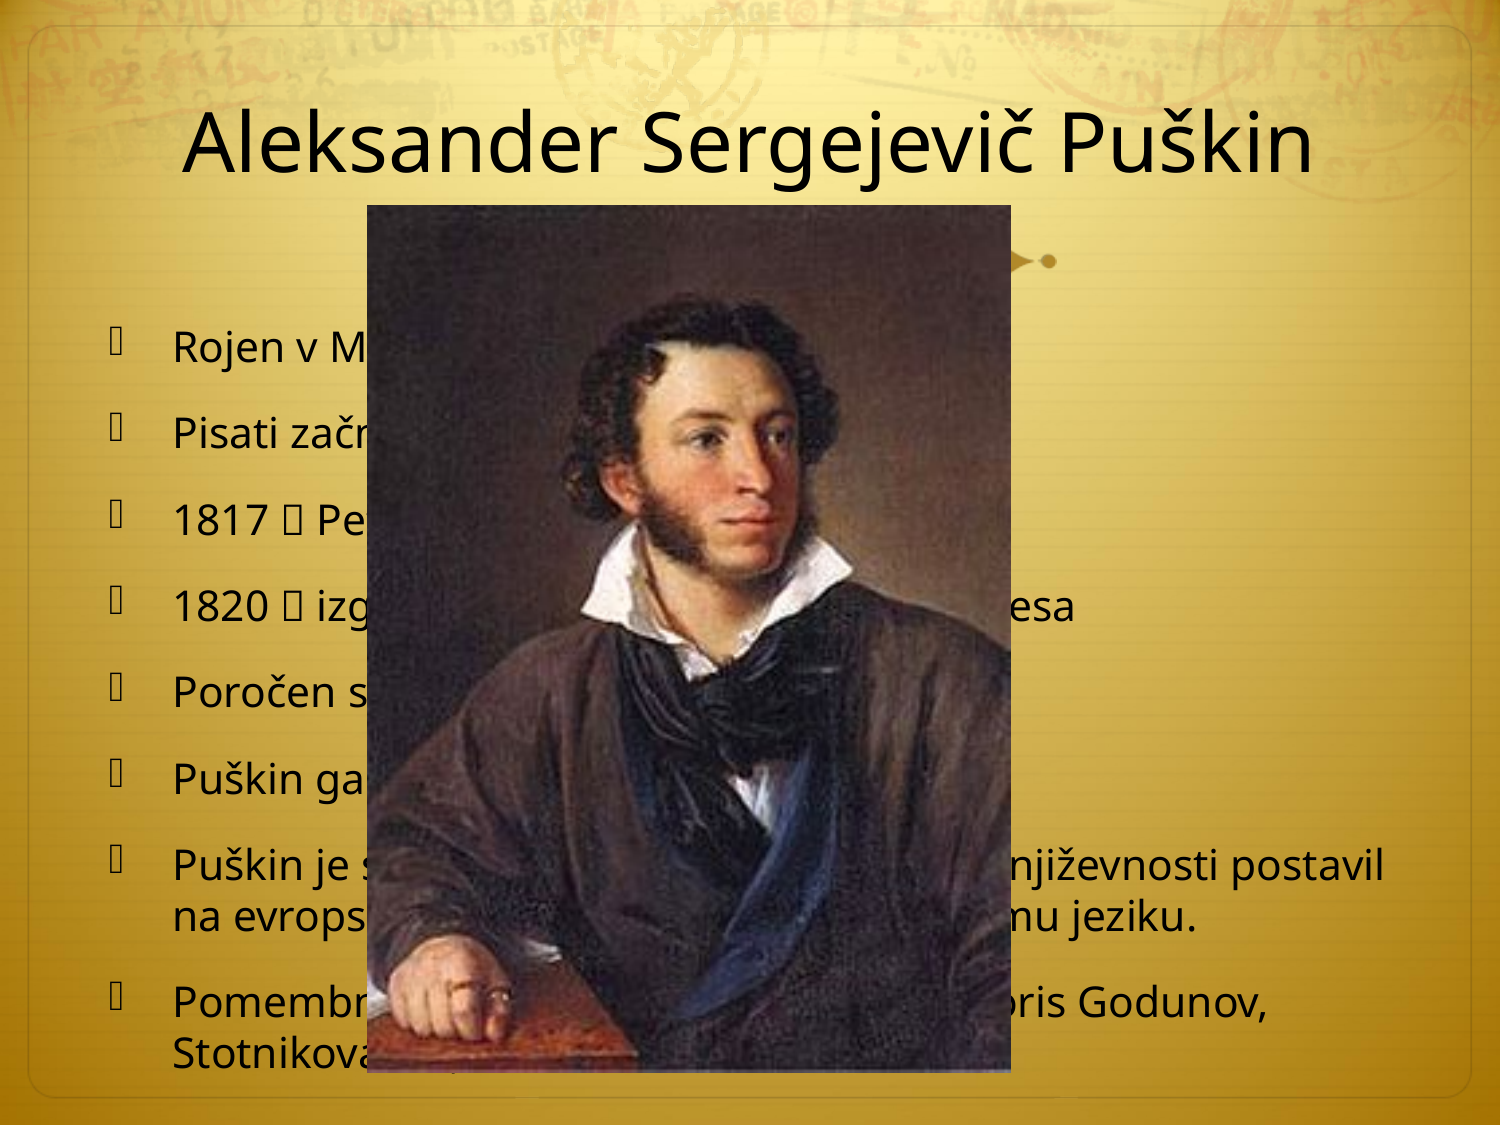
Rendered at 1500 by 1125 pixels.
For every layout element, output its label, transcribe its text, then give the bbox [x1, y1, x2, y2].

title Aleksander Sergejevič Puškin [93, 45, 1407, 233]
picture [0, 0, 1500, 1125]
list Rojen v Moskvi Pisati začne kot dijak 1817  Petersburg 1820  izgnan na jug Rusije  Kavkaz  Odesa Poročen s 17-letnico, dvori ji drug moški Puškin ga izzove na dvoboj in izgubi bitko Puškin je s svojim delom vse zvrsti ruske književnosti postavil na evropsko raven in začrtal smer knjižnemu jeziku. Pomembnejša dela: Ruslan in Ljudmila, Boris Godunov, Stotnikova hči, Pikova dama… [93, 312, 1407, 1125]
